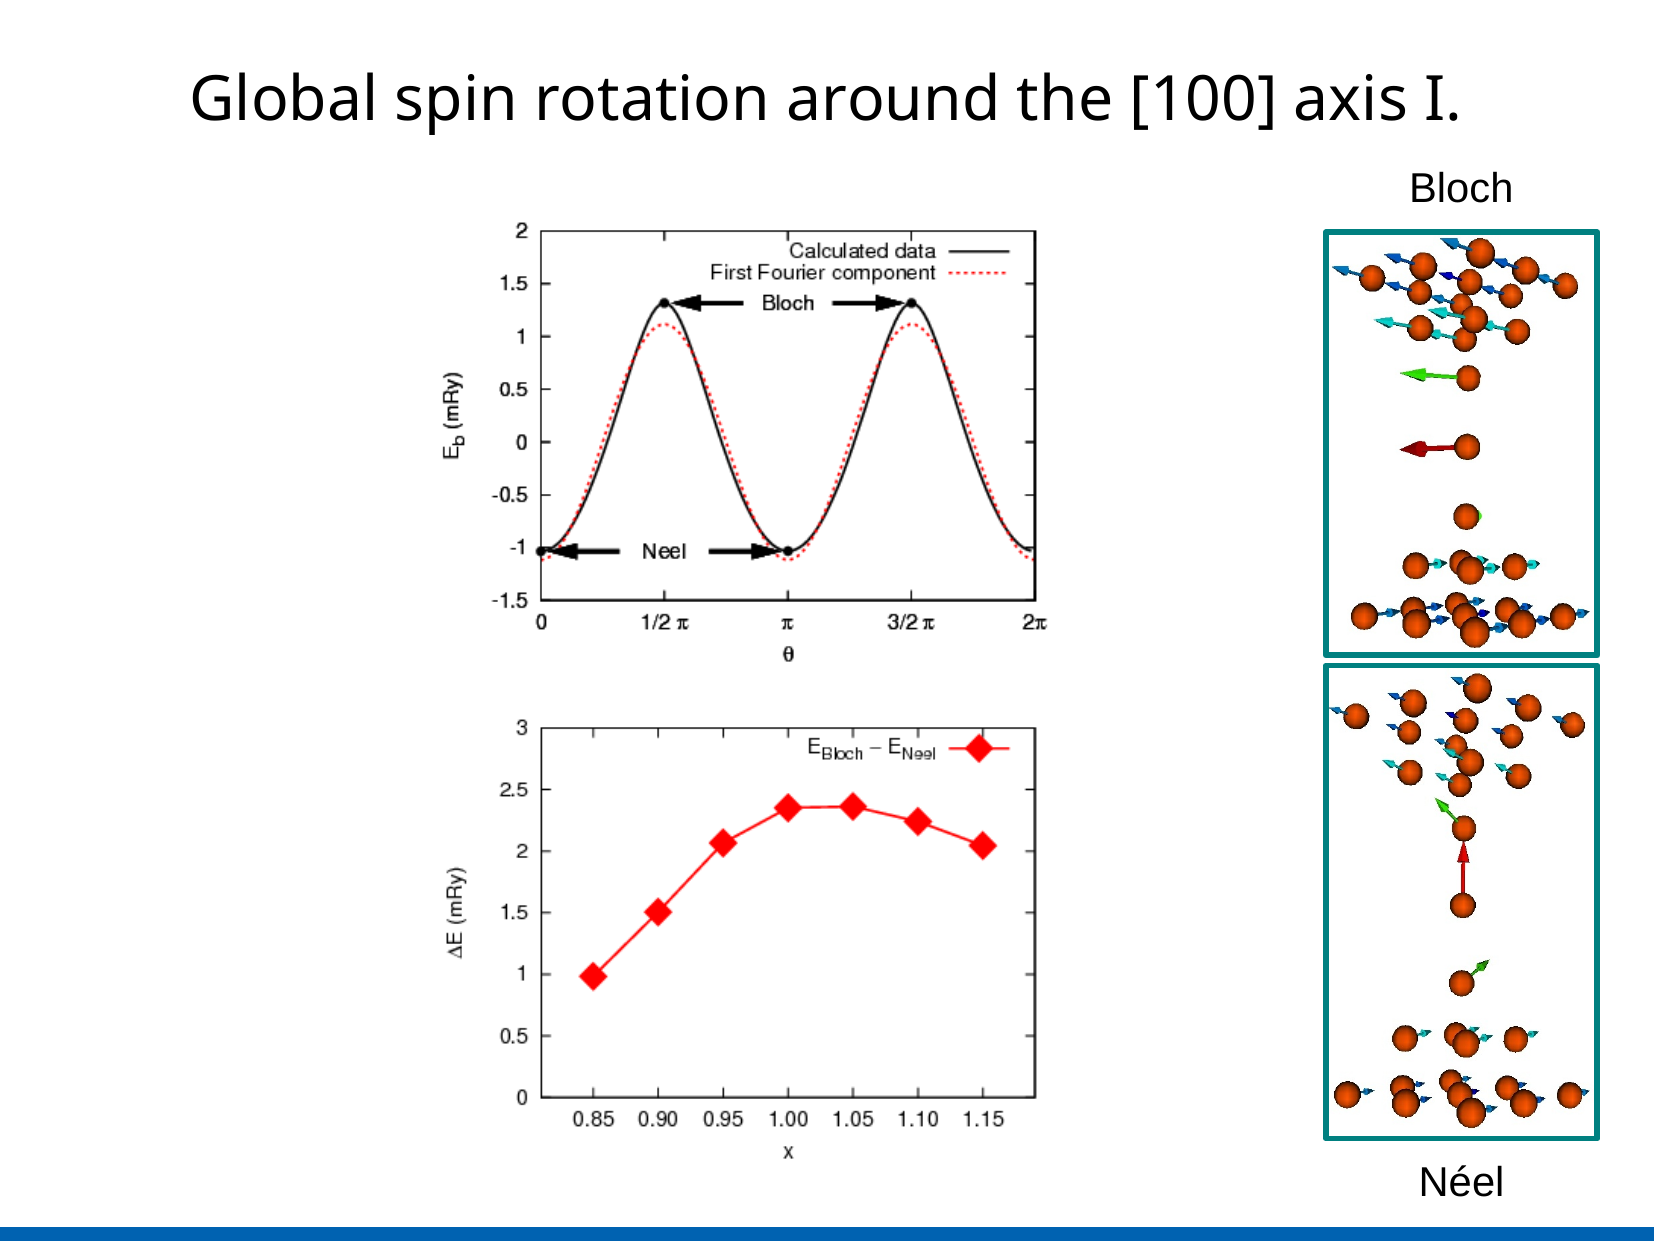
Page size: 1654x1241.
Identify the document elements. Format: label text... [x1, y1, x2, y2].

picture [415, 703, 1067, 1165]
text_box Bloch [1394, 157, 1529, 220]
picture [1328, 668, 1595, 1136]
title Global spin rotation around the [100] axis I. [0, 45, 1654, 148]
picture [1328, 235, 1595, 653]
text_box Néel [1403, 1151, 1520, 1213]
picture [413, 206, 1064, 668]
